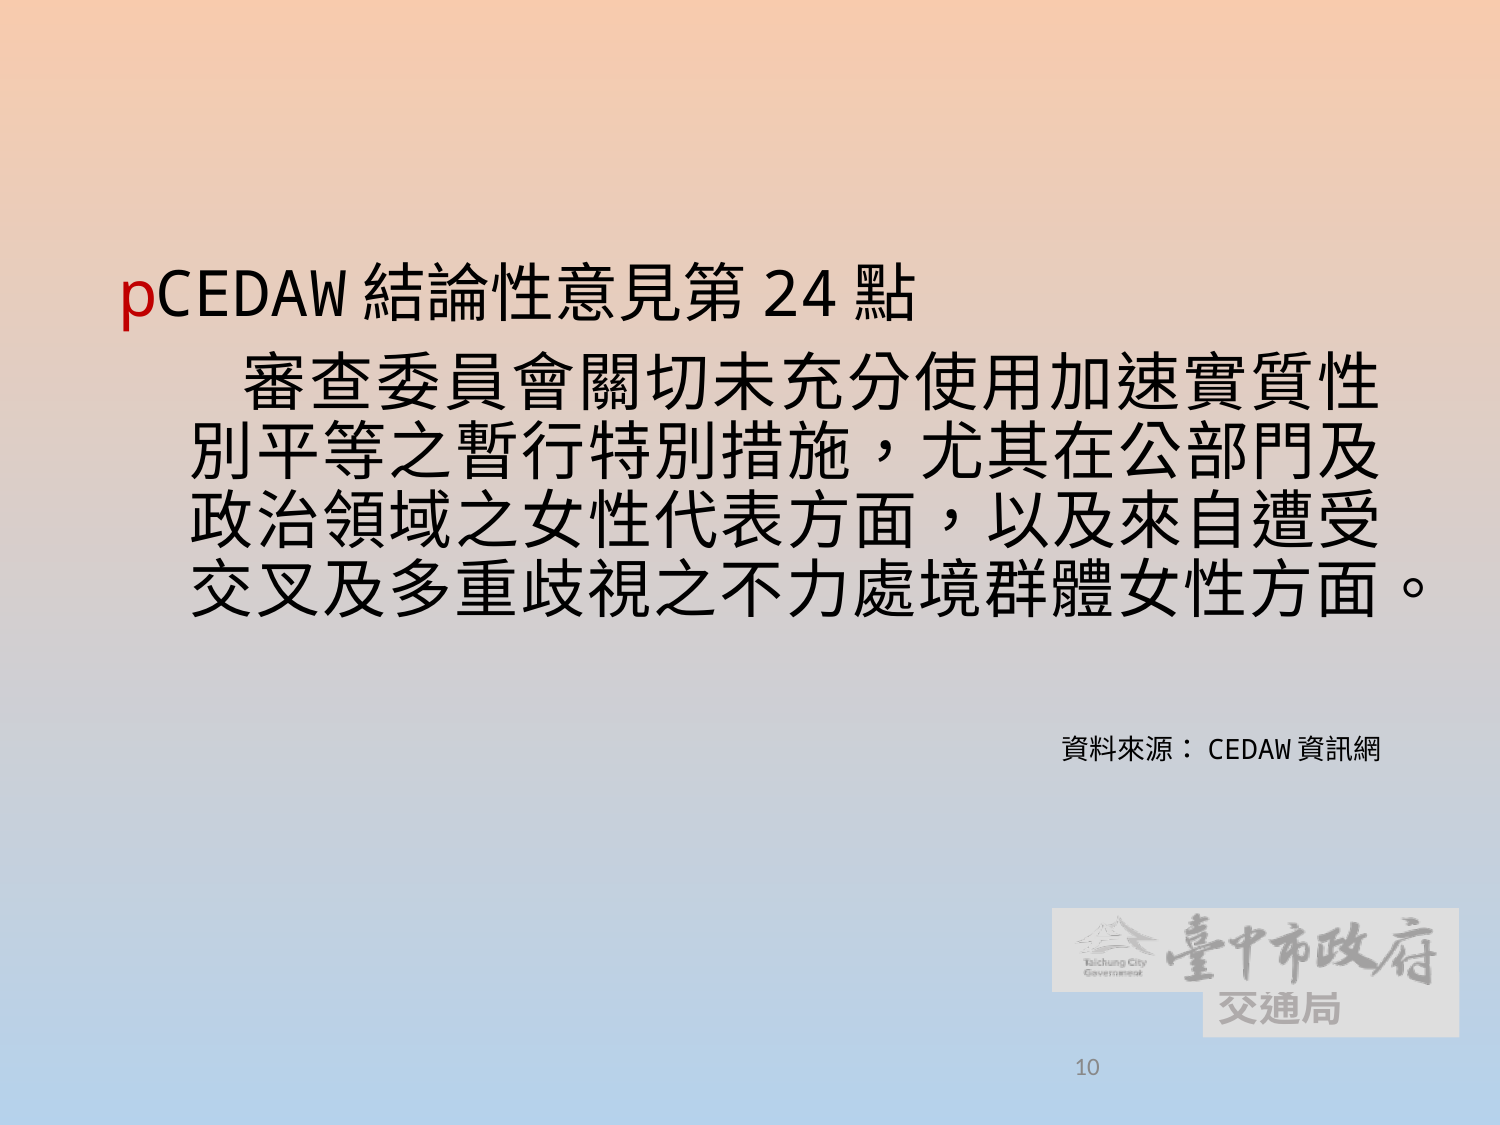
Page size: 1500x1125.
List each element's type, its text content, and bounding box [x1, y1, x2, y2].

list CEDAW結論性意見第24點 審查委員會關切未充分使用加速實質性別平等之暫行特別措施，尤其在公部門及政治領域之女性代表方面，以及來自遭受交叉及多重歧視之不力處境群體女性方面。 資料來源：CEDAW資訊網 [103, 253, 1397, 826]
text_box 10 [1059, 1042, 1397, 1087]
